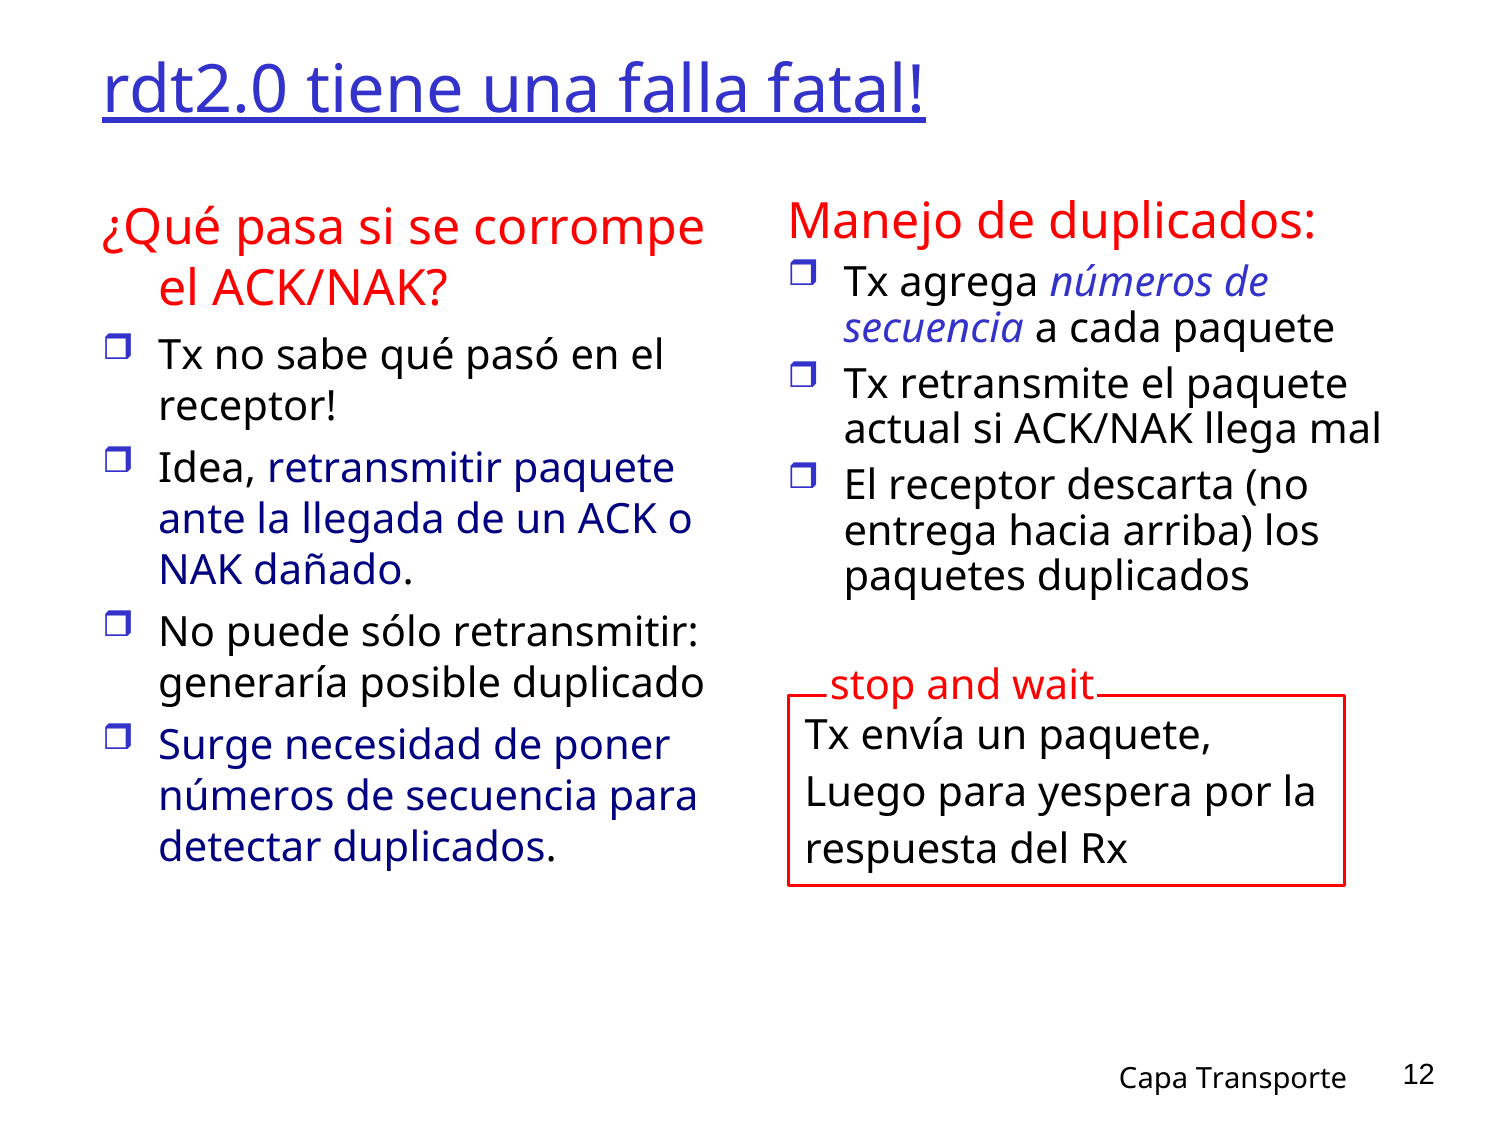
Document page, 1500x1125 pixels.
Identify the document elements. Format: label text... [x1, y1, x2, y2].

list ¿Qué pasa si se corrompe el ACK/NAK? Tx no sabe qué pasó en el receptor! Idea, retransmitir paquete ante la llegada de un ACK o NAK dañado. No puede sólo retransmitir: generaría posible duplicado Surge necesidad de poner números de secuencia para detectar duplicados. [87, 187, 741, 1041]
text_box Tx envía un paquete, Luego para yespera por la respuesta del Rx [788, 695, 1345, 886]
text_box stop and wait [814, 647, 1110, 720]
title rdt2.0 tiene una falla fatal! [87, 15, 1463, 158]
list Manejo de duplicados: Tx agrega números de secuencia a cada paquete Tx retransmite el paquete actual si ACK/NAK llega mal El receptor descarta (no entrega hacia arriba) los paquetes duplicados [772, 187, 1426, 1041]
